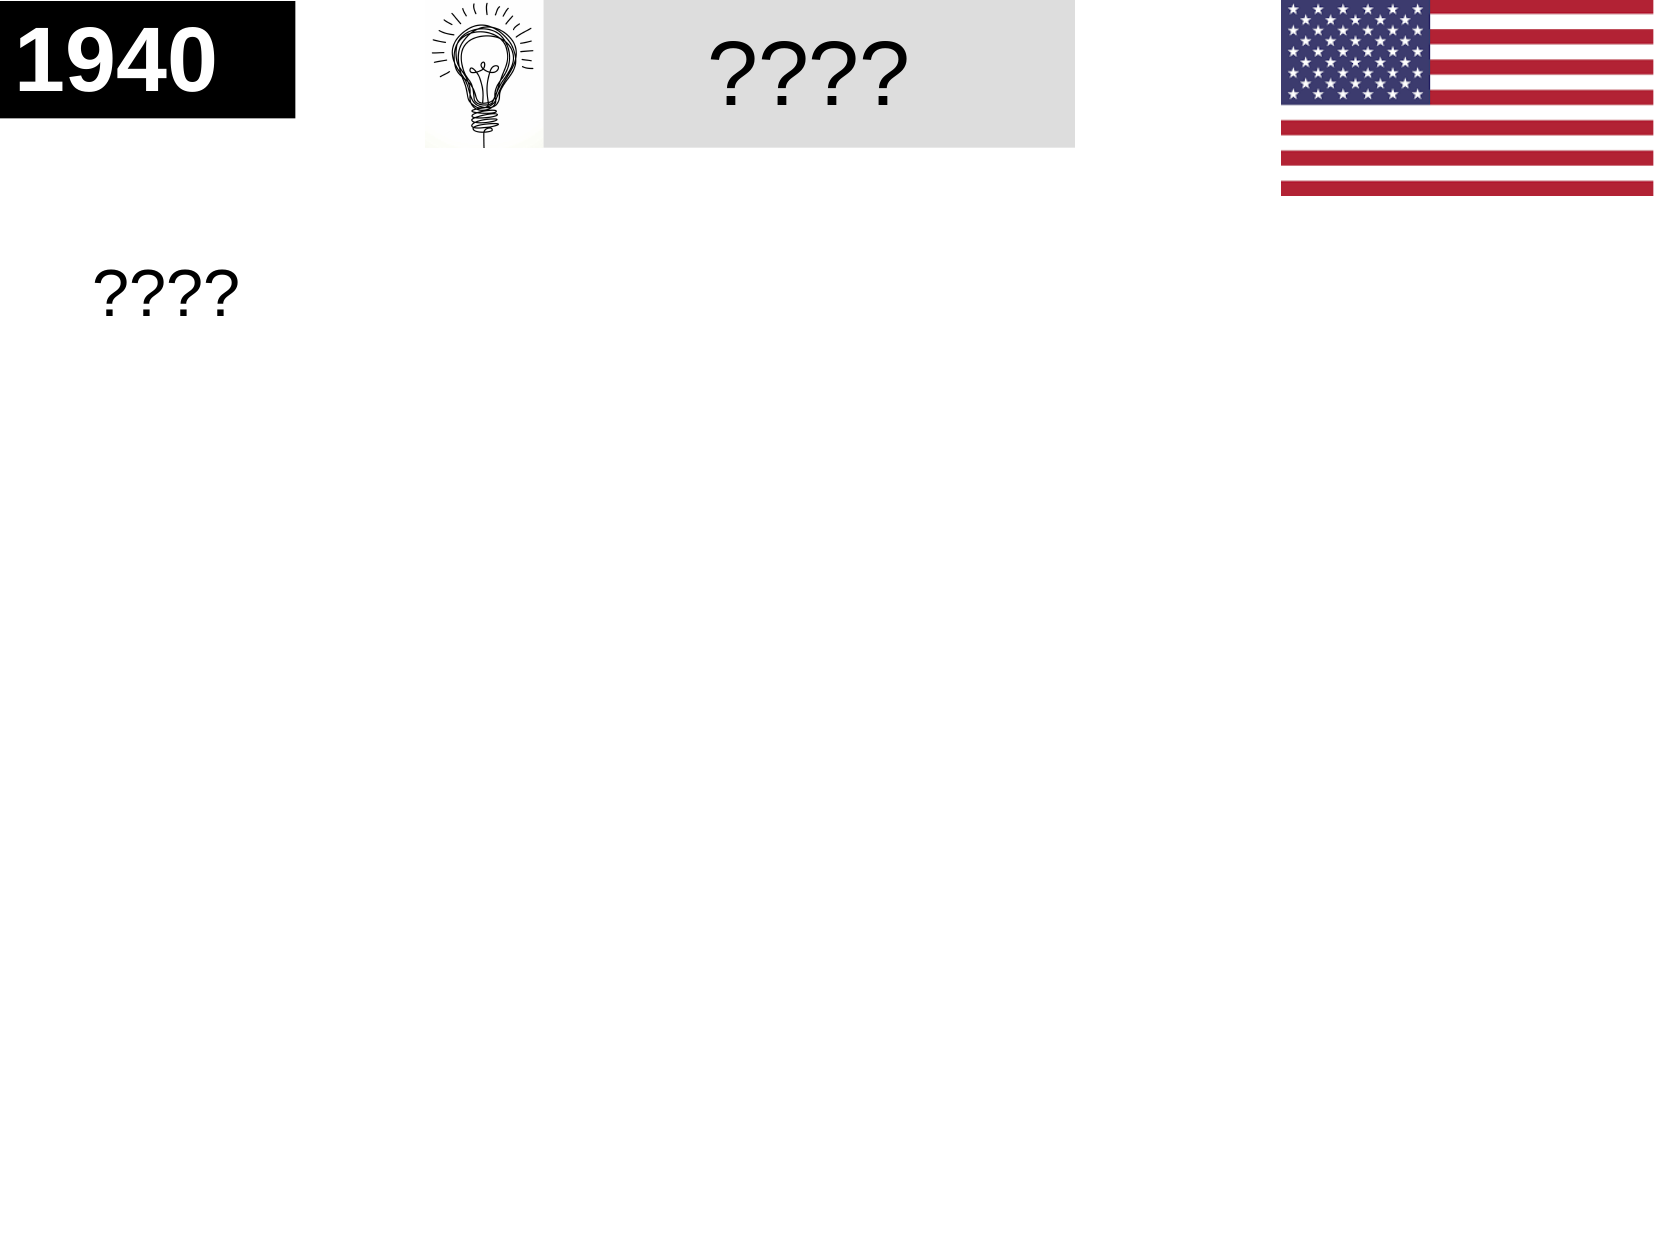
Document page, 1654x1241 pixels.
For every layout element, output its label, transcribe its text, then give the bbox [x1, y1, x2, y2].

title ???? [544, 0, 1075, 148]
text_box 1940 [0, 1, 296, 119]
picture [425, 0, 544, 148]
picture [1281, 0, 1654, 196]
list ???? [92, 256, 1418, 1093]
